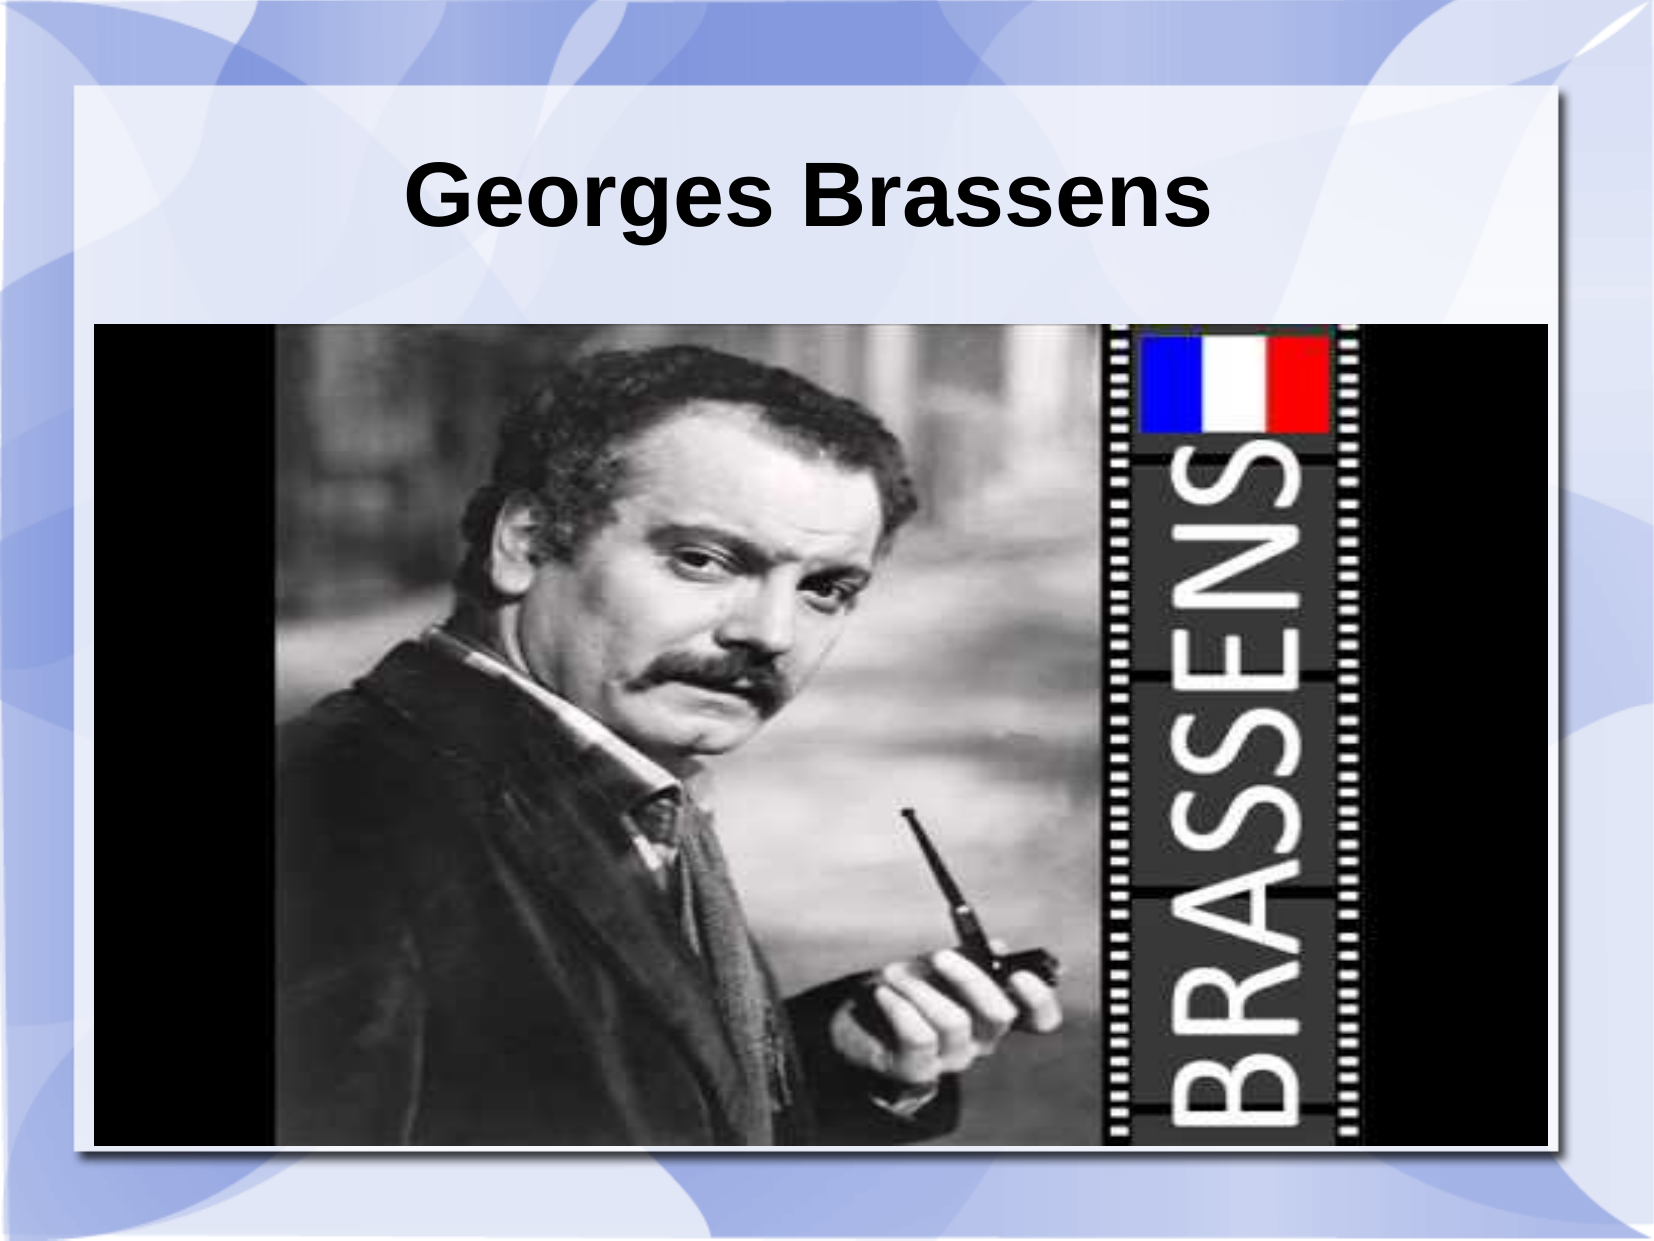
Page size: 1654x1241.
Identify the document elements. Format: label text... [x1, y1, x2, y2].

picture [0, 0, 1654, 1241]
title Georges Brassens [82, 90, 1536, 298]
